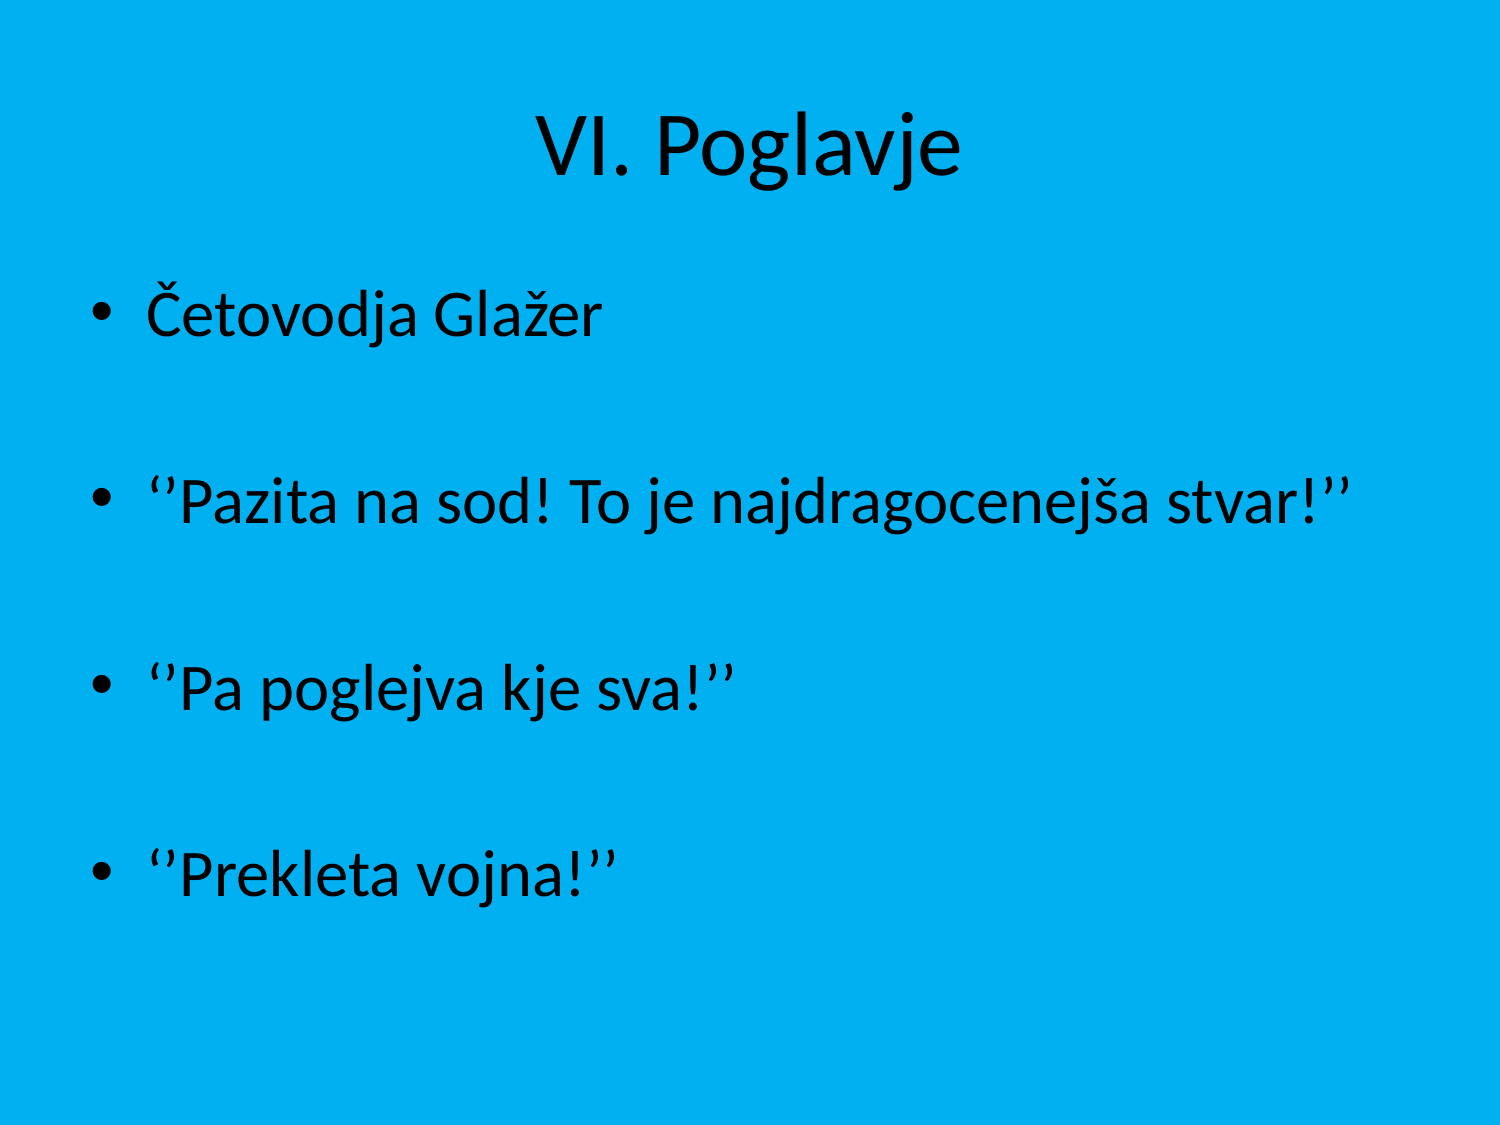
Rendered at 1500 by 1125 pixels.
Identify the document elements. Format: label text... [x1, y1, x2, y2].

title VI. Poglavje [75, 45, 1425, 233]
list Četovodja Glažer ‘’Pazita na sod! To je najdragocenejša stvar!’’ ‘’Pa poglejva kje sva!’’ ‘’Prekleta vojna!’’ [75, 262, 1425, 1005]
